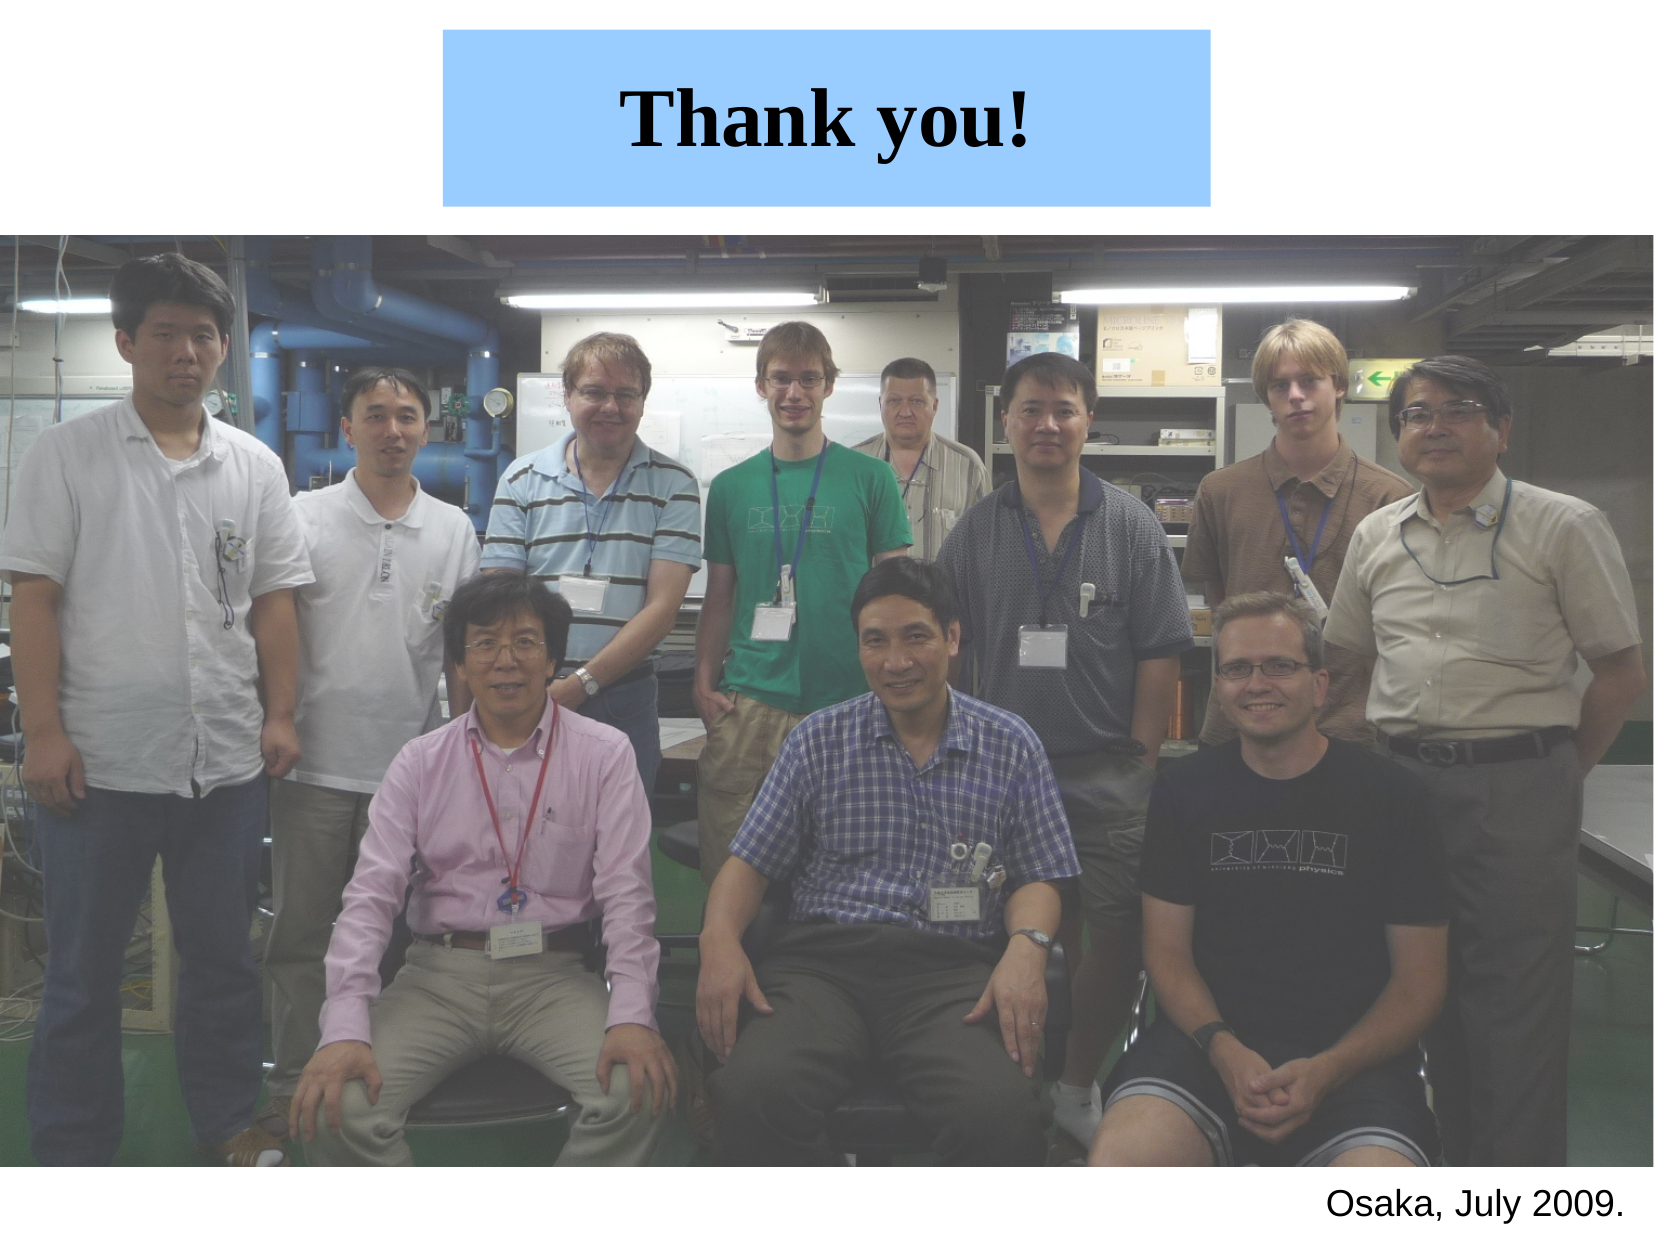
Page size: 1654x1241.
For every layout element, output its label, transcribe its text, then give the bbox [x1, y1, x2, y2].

title Thank you! [442, 29, 1211, 207]
picture [0, 235, 1654, 1167]
text_box Osaka, July 2009. [1311, 1175, 1641, 1237]
